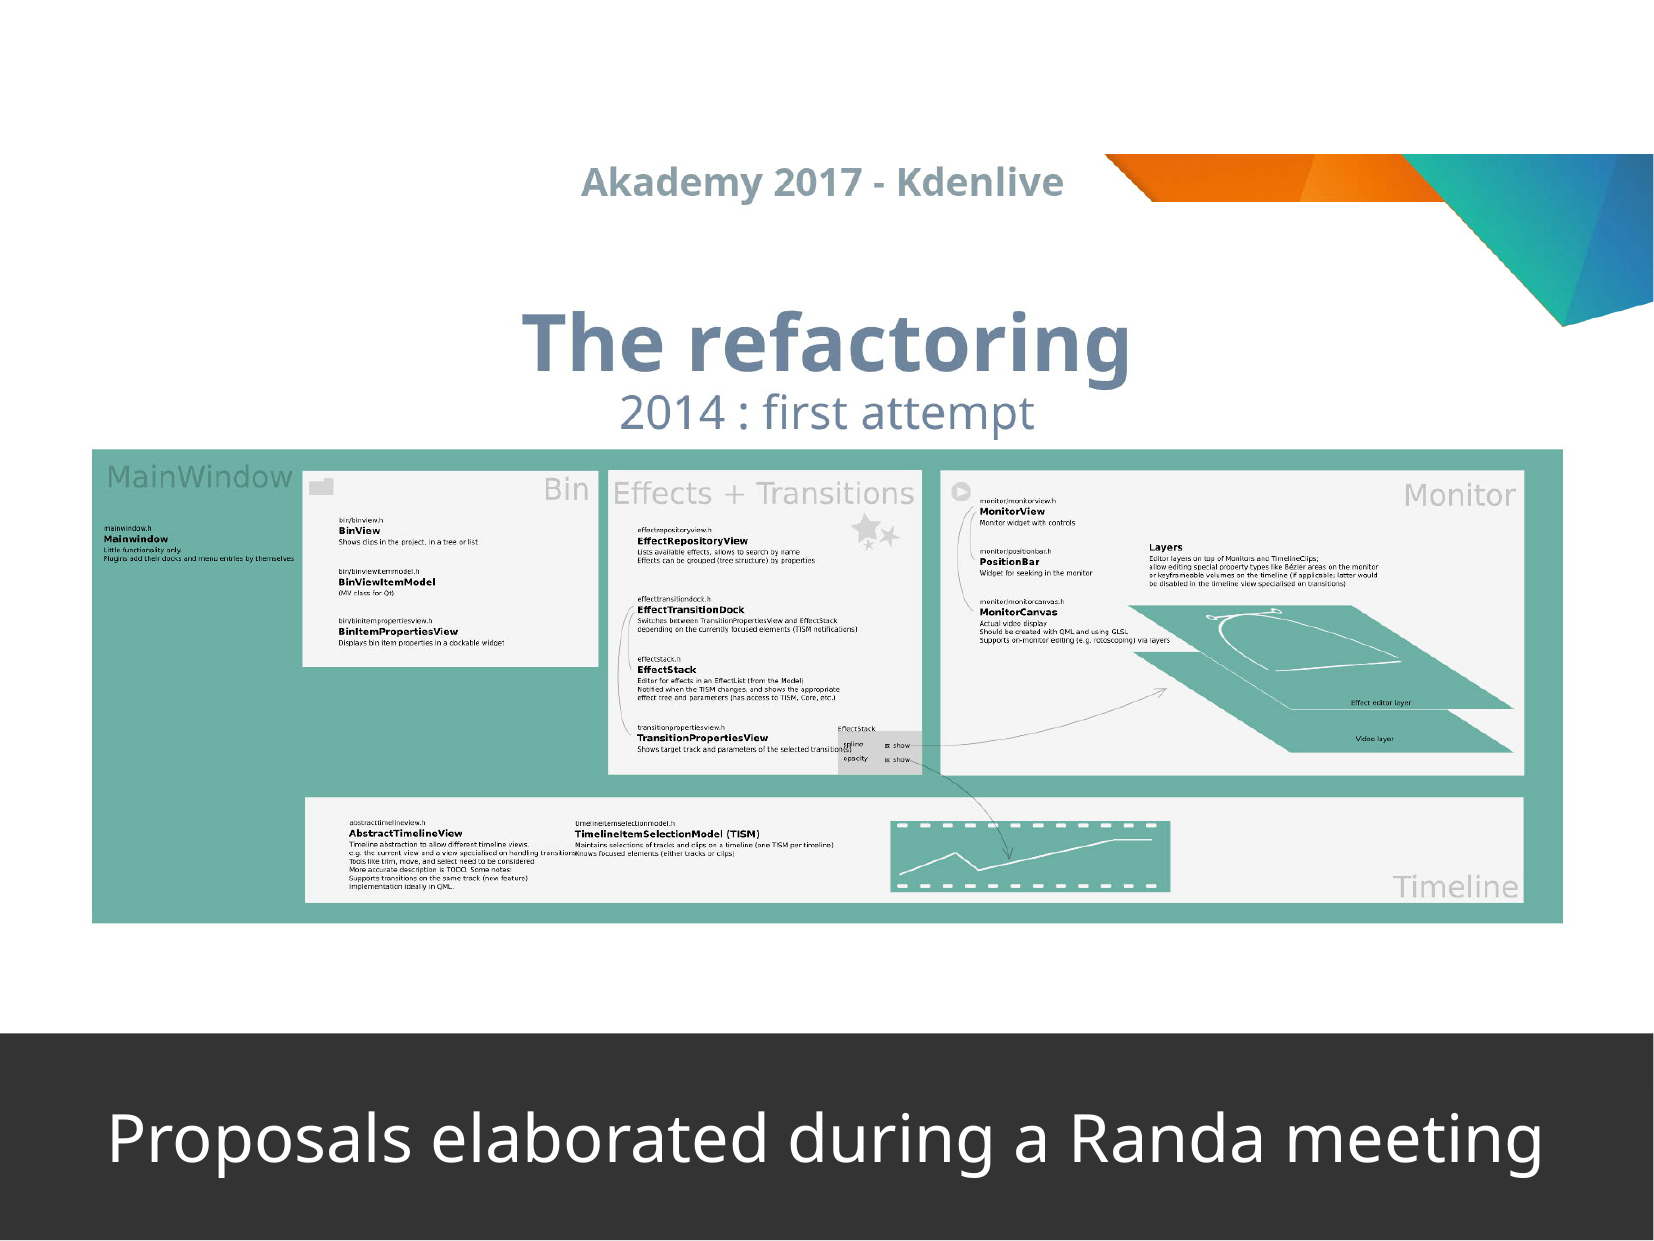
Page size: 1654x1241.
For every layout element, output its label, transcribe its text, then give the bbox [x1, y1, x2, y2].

title Proposals elaborated during a Randa meeting [0, 1033, 1654, 1241]
picture [0, 154, 1654, 1033]
